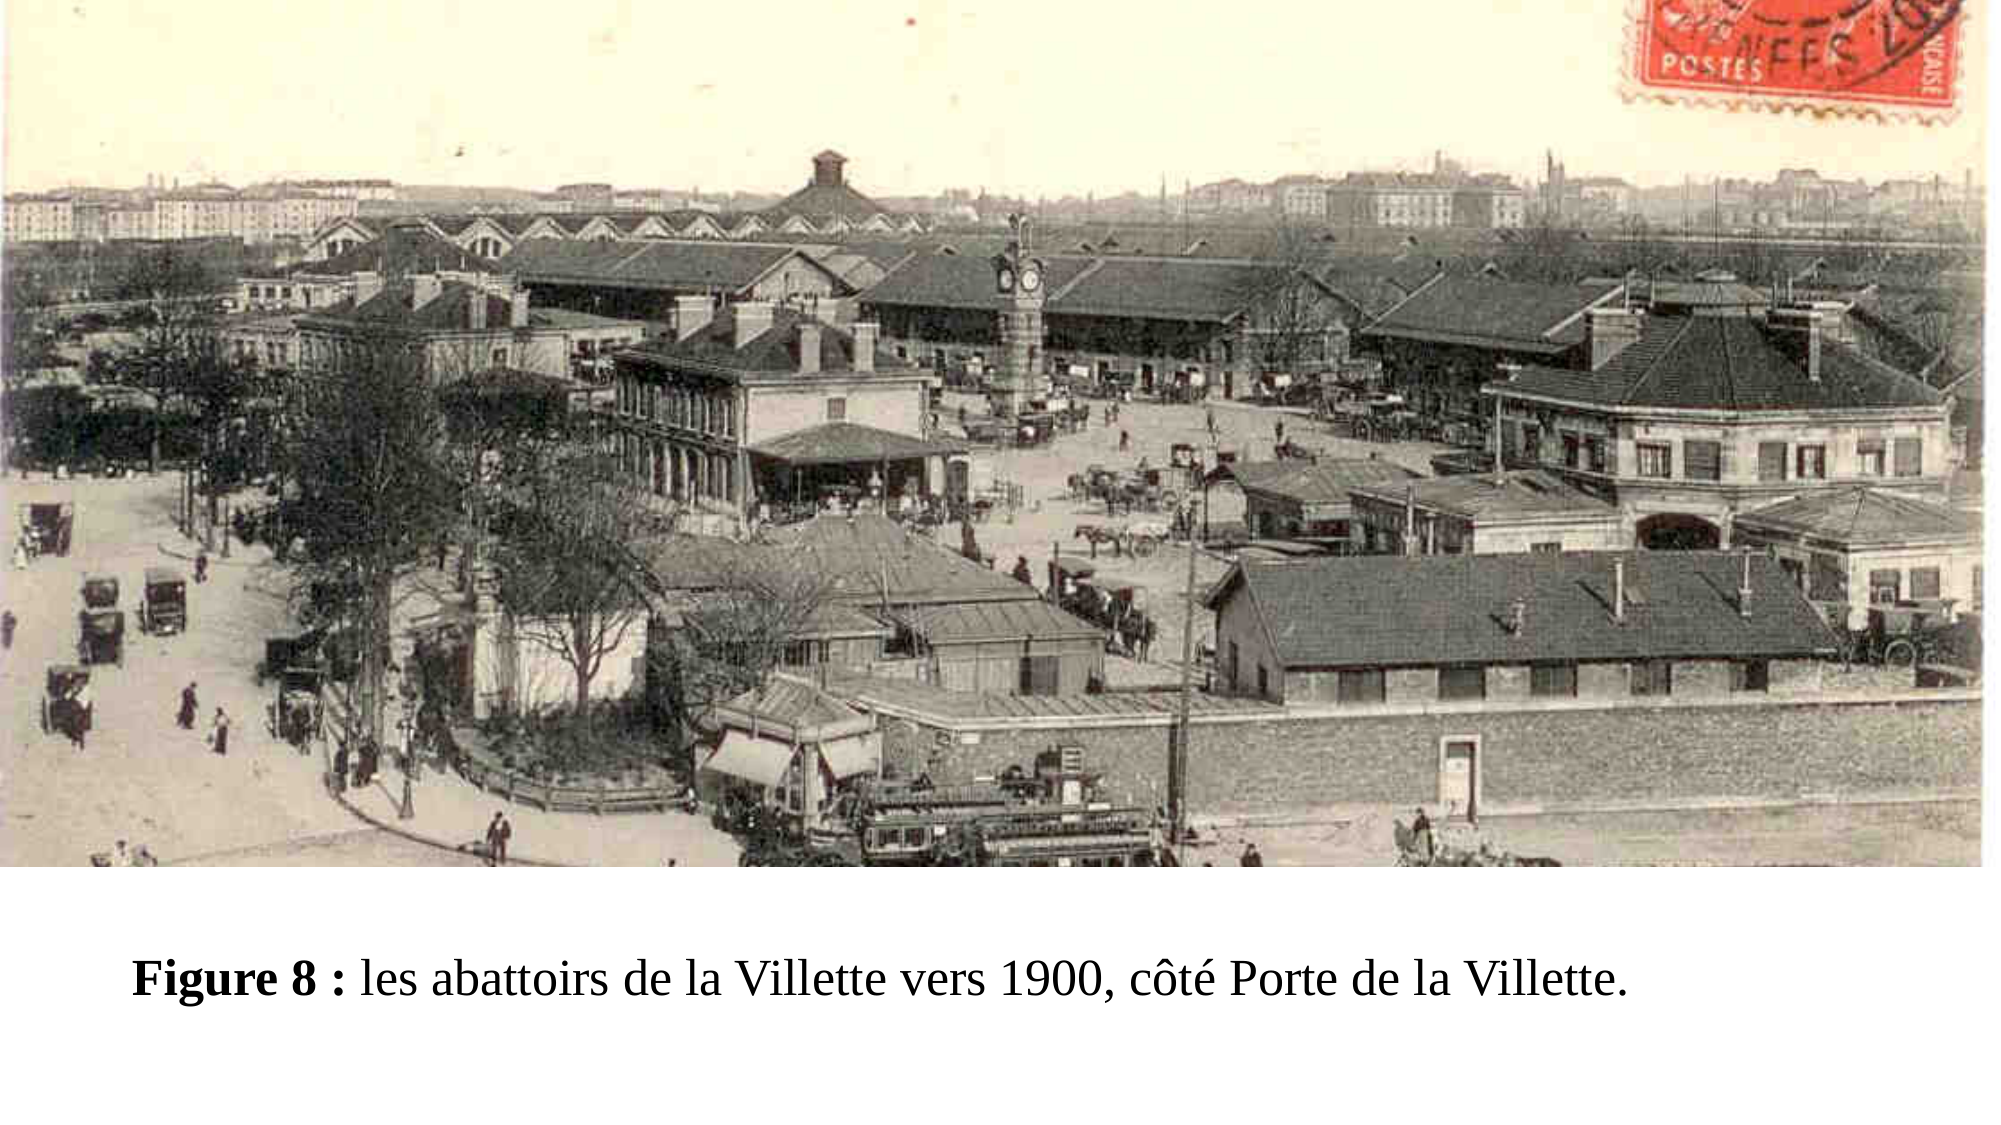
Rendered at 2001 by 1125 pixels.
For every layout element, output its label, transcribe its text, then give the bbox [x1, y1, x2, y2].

title Figure 8 : les abattoirs de la Villette vers 1900, côté Porte de la Villette. [116, 912, 1942, 1045]
picture [0, 0, 2000, 867]
